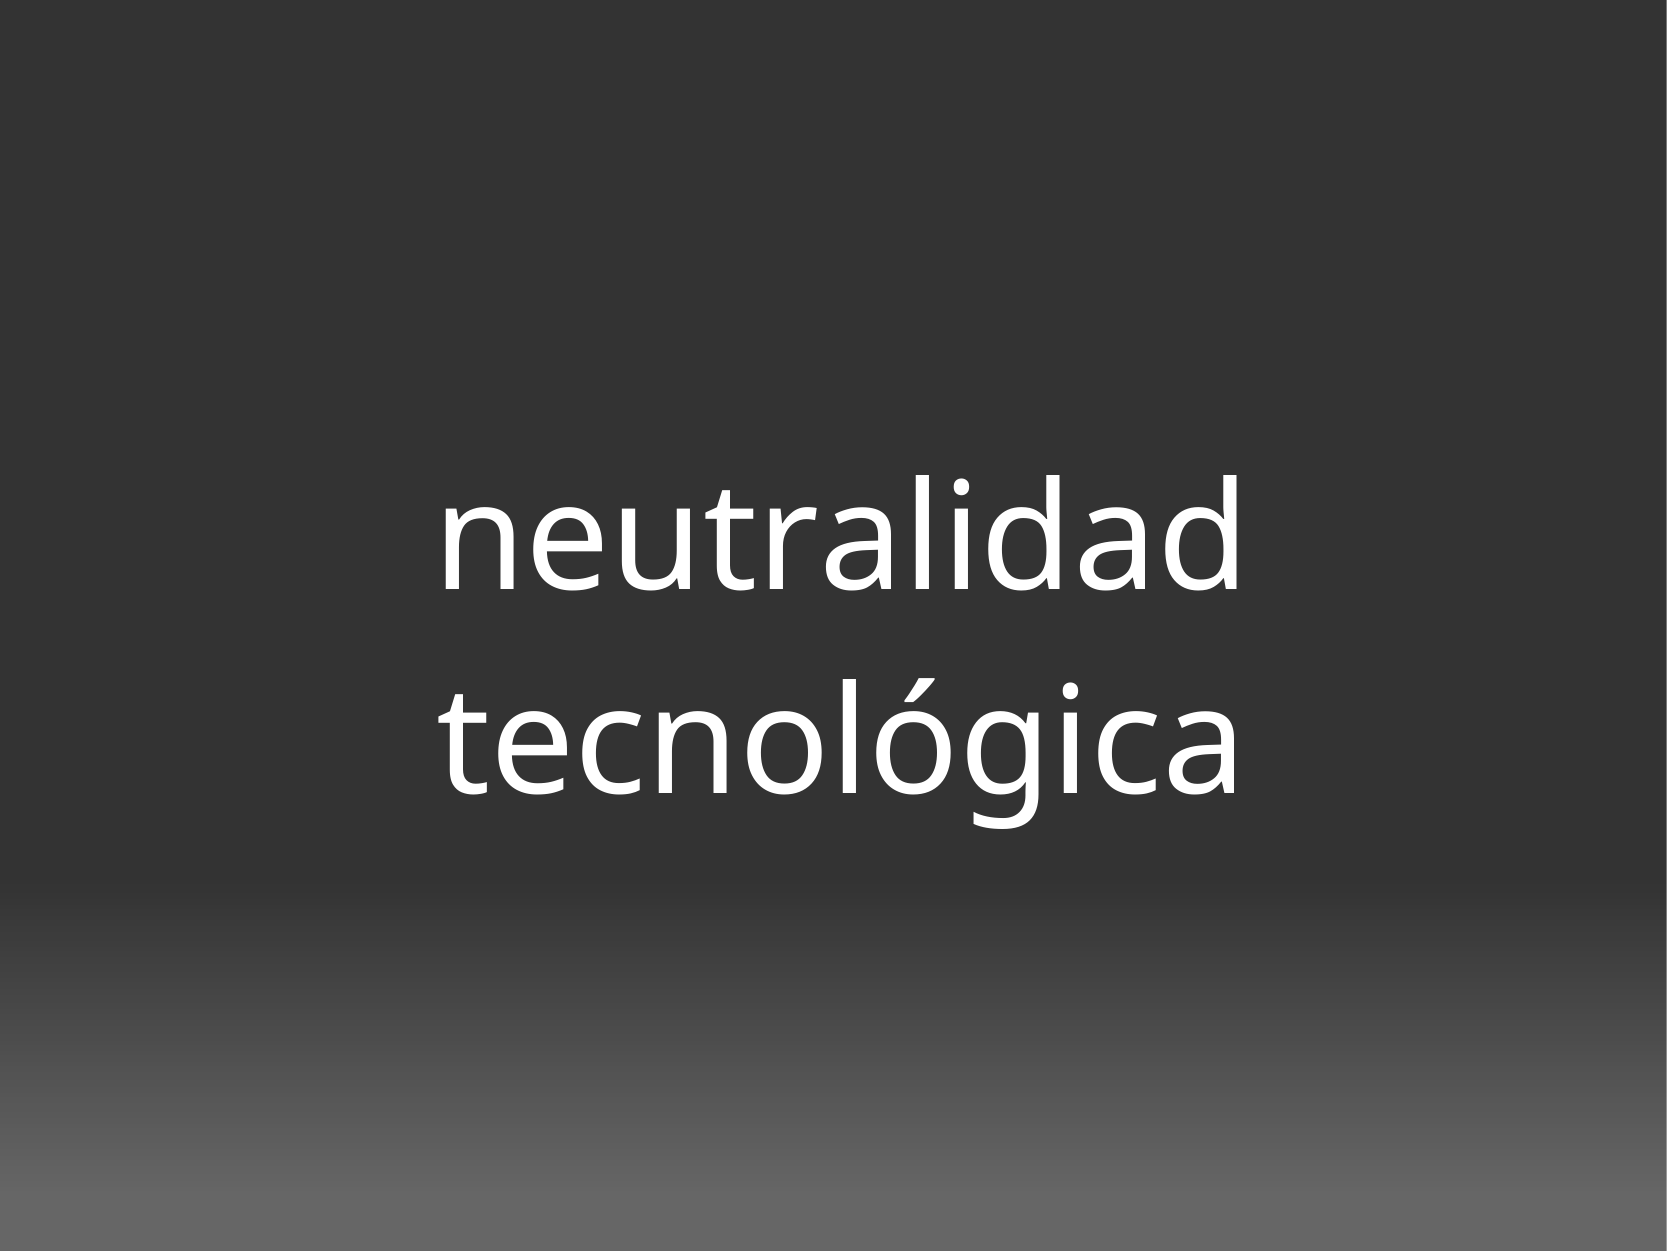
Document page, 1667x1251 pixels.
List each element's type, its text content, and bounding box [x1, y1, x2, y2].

picture [0, 0, 1667, 1251]
title neutralidad tecnológica [88, 452, 1595, 815]
